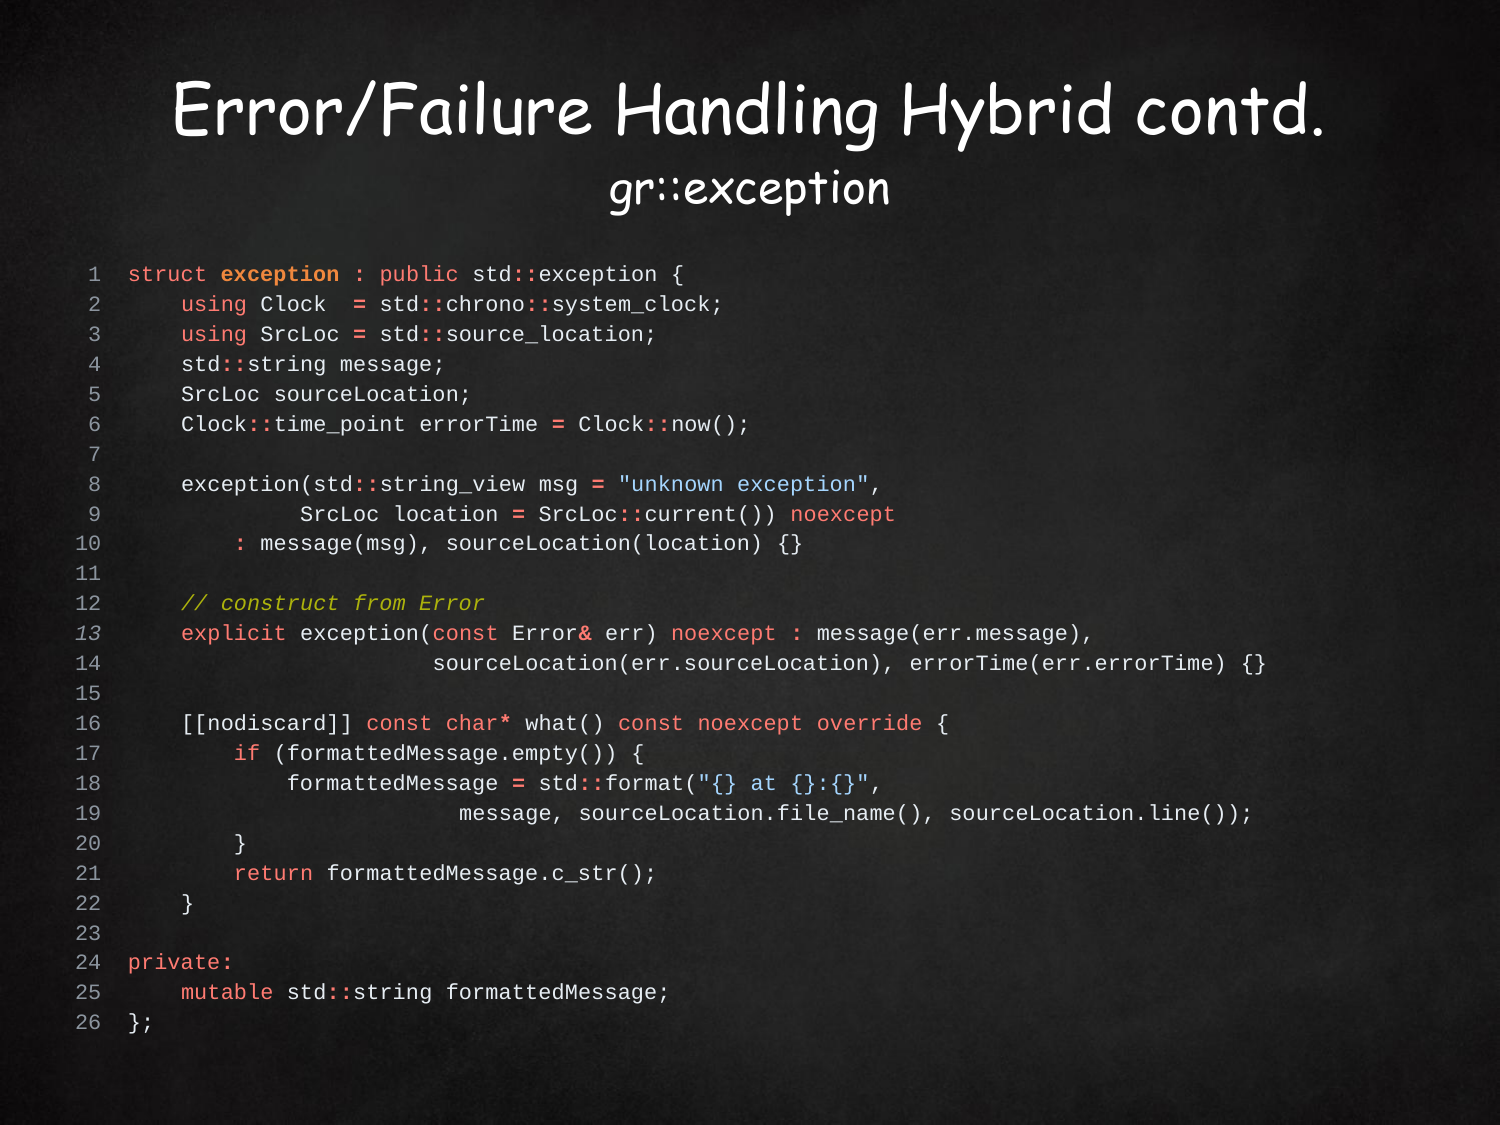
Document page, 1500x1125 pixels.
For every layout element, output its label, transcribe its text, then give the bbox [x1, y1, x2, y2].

picture [0, 0, 1500, 1125]
title Error/Failure Handling Hybrid contd. gr::exception [75, 44, 1425, 233]
list 1 struct exception : public std::exception { 2 using Clock = std::chrono::system_clock; 3 using SrcLoc = std::source_location; 4 std::string message; 5 SrcLoc sourceLocation; 6 Clock::time_point errorTime = Clock::now(); 7 8 exception(std::string_view msg = "unknown exception", 9 SrcLoc location = SrcLoc::current()) noexcept 10 : message(msg), sourceLocation(location) {} 11 12 // construct from Error 13 explicit exception(const Error& err) noexcept : message(err.message), 14 sourceLocation(err.sourceLocation), errorTime(err.errorTime) {} 15 16 [[nodiscard]] const char* what() const noexcept override { 17 if (formattedMessage.empty()) { 18 formattedMessage = std::format("{} at {}:{}", 19 message, sourceLocation.file_name(), sourceLocation.line()); 20 } 21 return formattedMessage.c_str(); 22 } 23 24 private: 25 mutable std::string formattedMessage; 26 }; [75, 263, 1425, 1040]
